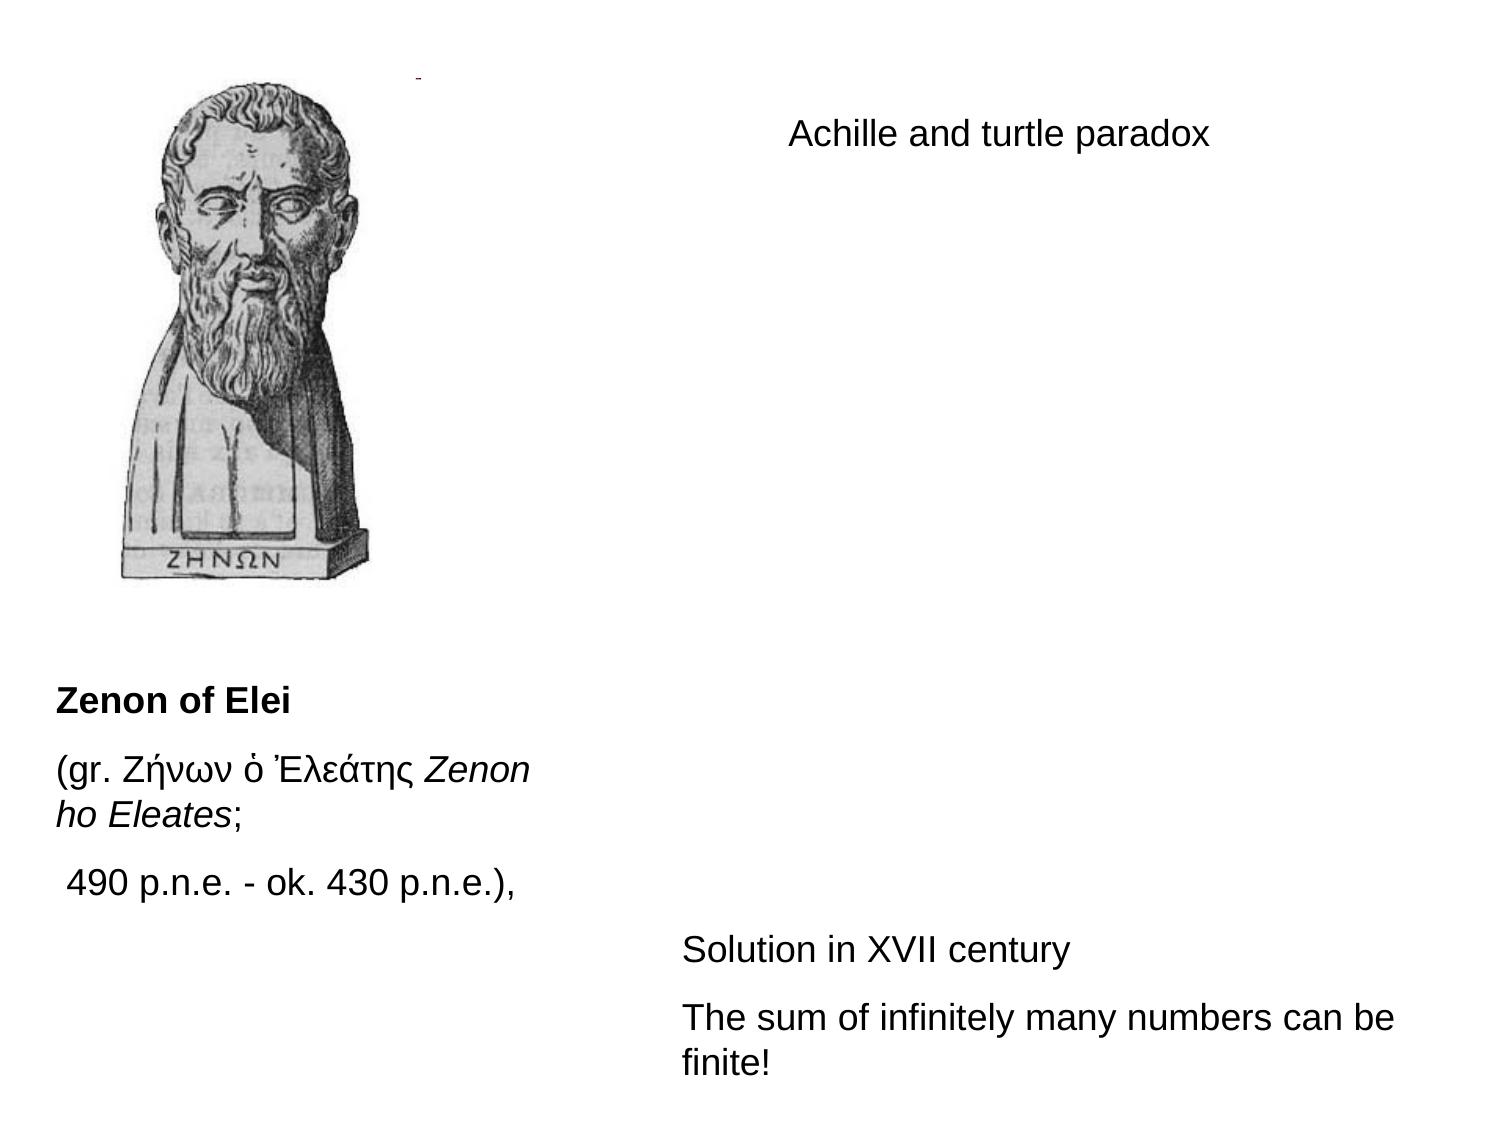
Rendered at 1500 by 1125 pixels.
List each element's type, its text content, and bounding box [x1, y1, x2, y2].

text_box Zenon of Elei (gr. Ζήνων ὁ Ἐλεάτης Zenon ho Eleates; 490 p.n.e. - ok. 430 p.n.e.), [41, 668, 597, 911]
picture [76, 78, 421, 588]
text_box Achille and turtle paradox [773, 101, 1436, 163]
text_box Solution in XVII century The sum of infinitely many numbers can be finite! [667, 916, 1500, 1091]
